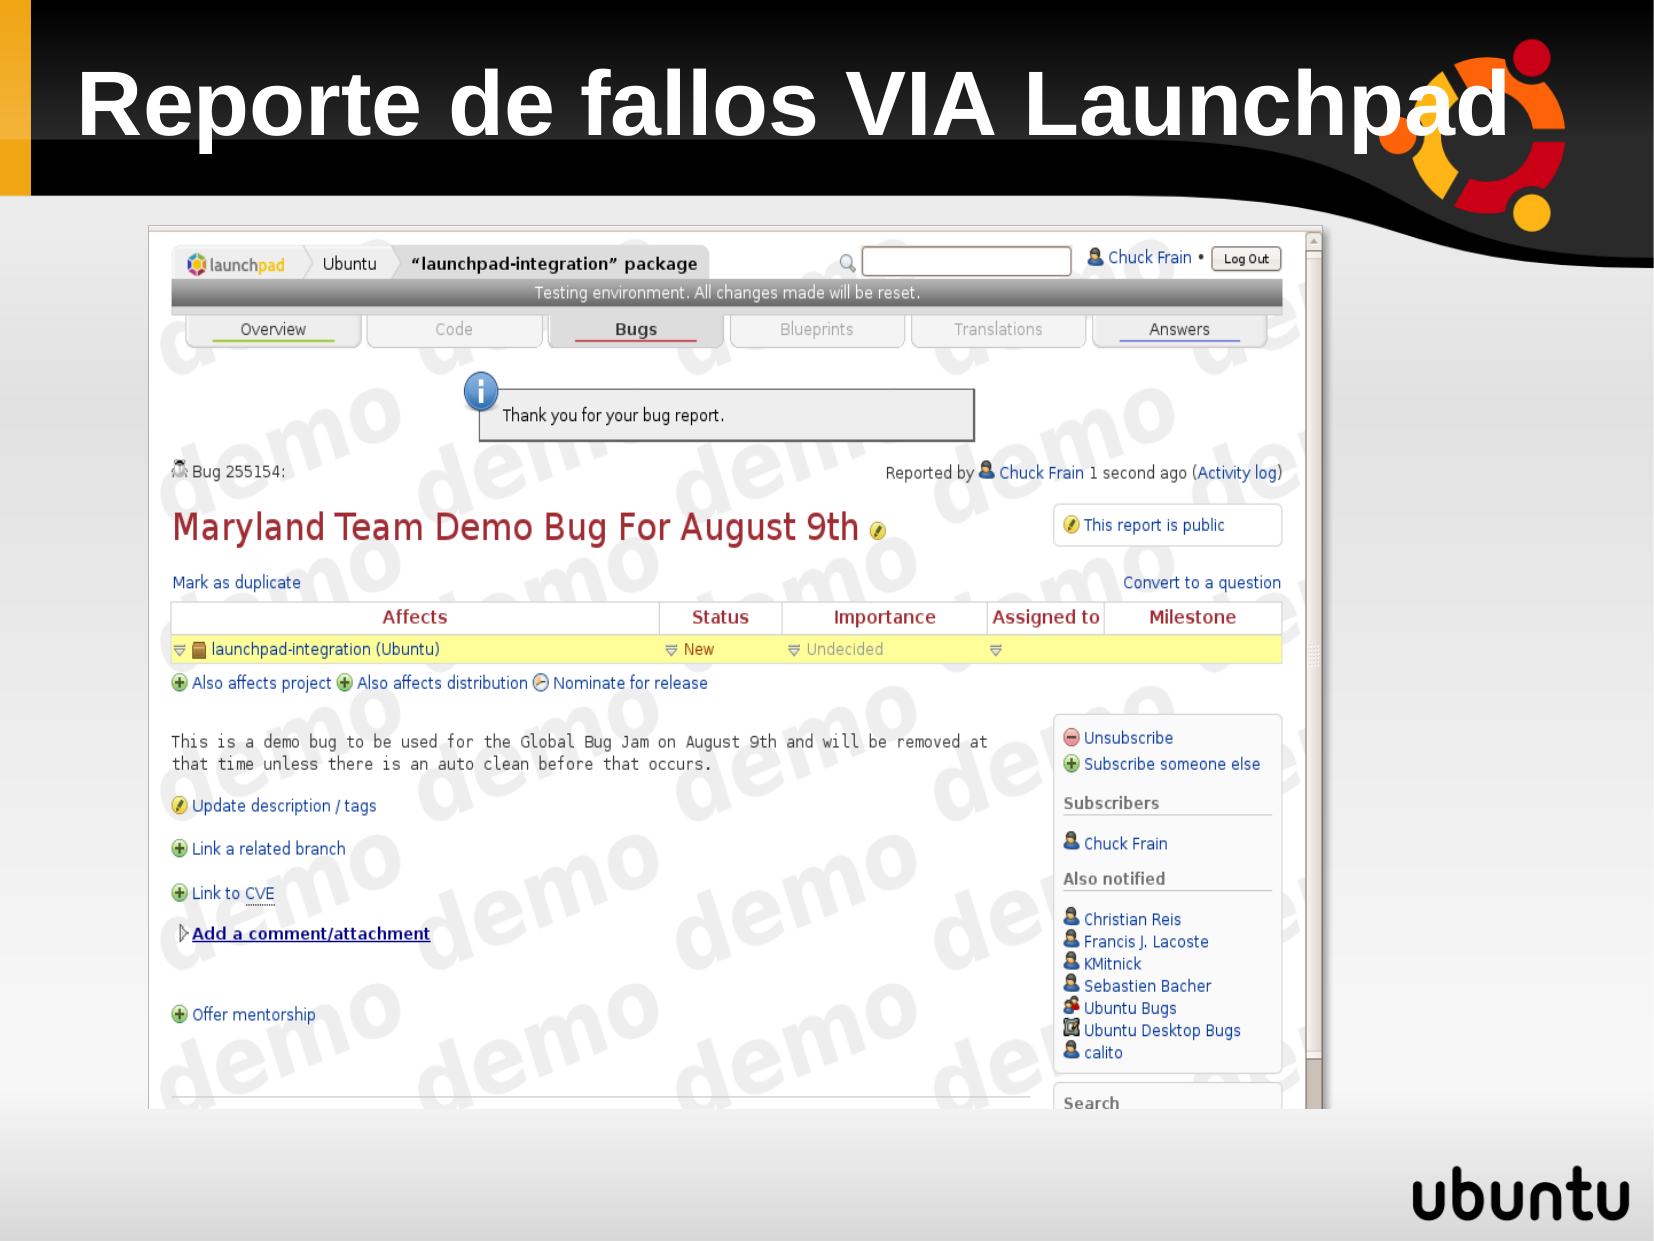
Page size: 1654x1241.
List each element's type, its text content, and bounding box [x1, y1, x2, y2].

chart [82, 150, 1613, 1109]
title Reporte de fallos VIA Launchpad [76, 7, 1565, 200]
picture [0, 0, 1654, 1241]
